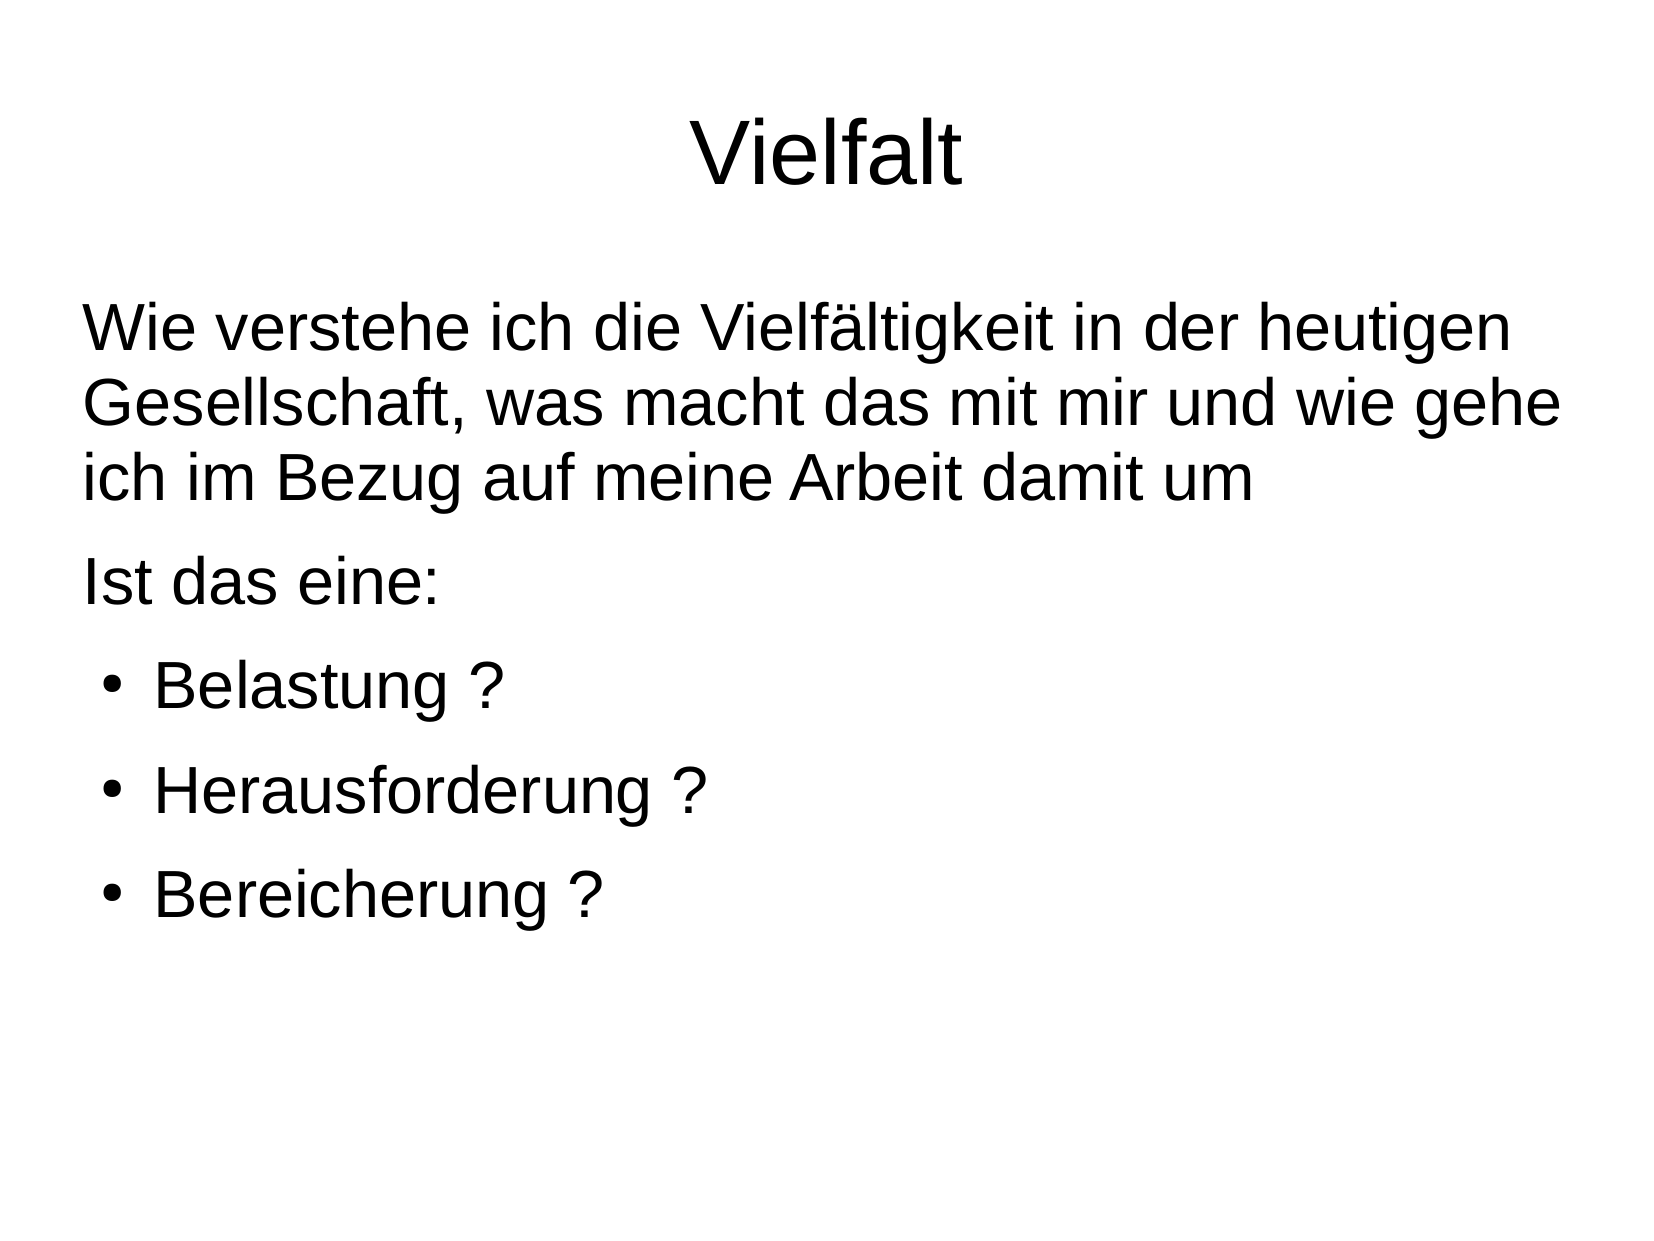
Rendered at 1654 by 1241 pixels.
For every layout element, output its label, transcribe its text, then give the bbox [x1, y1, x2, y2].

list Wie verstehe ich die Vielfältigkeit in der heutigen Gesellschaft, was macht das mit mir und wie gehe ich im Bezug auf meine Arbeit damit um Ist das eine: Belastung ? Herausforderung ? Bereicherung ? [82, 290, 1571, 1010]
title Vielfalt [82, 49, 1571, 257]
